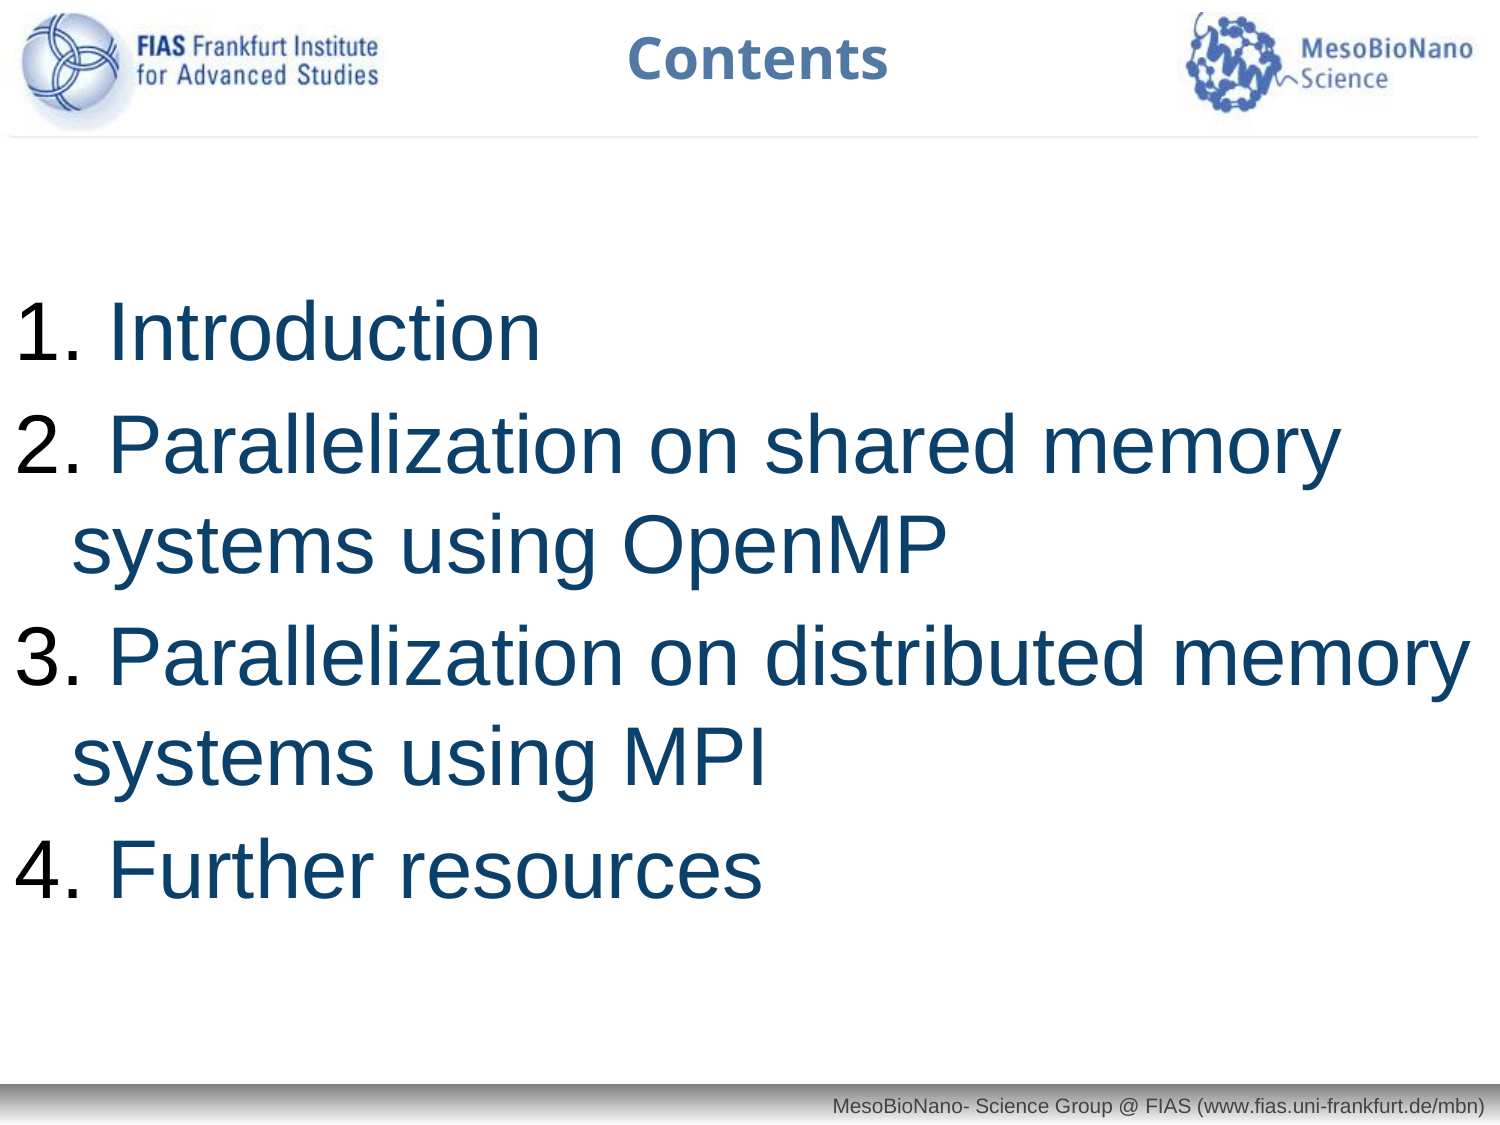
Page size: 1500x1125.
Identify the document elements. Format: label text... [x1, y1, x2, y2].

title Contents [0, 0, 1499, 124]
list Introduction Parallelization on shared memory systems using OpenMP Parallelization on distributed memory systems using MPI Further resources [0, 124, 1499, 1063]
